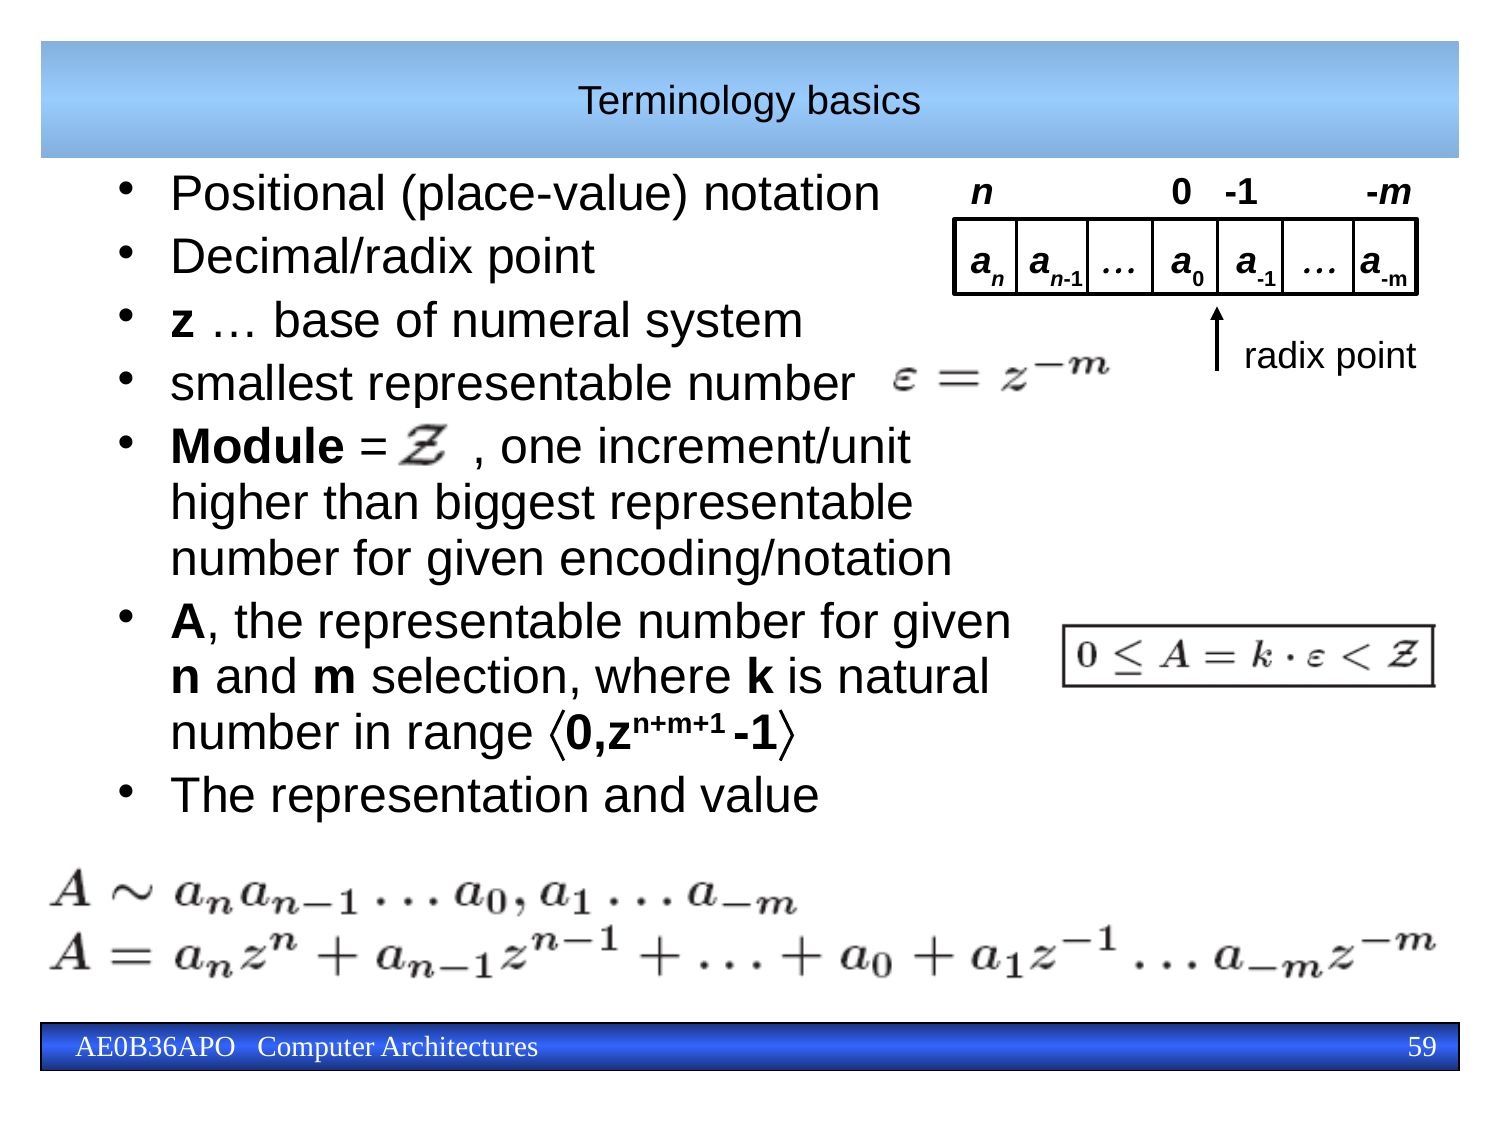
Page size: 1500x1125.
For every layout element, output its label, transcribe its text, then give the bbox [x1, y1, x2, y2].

text_box an [955, 226, 1014, 293]
list Positional (place-value) notation Decimal/radix point z … base of numeral system smallest representable number Module = , one increment/unit higher than biggest representable number for given encoding/notation A, the representable number for given n and m selection, where k is natural number in range 0,zn+m+1 -1 The representation and value [99, 162, 1050, 875]
text_box a0 [1156, 226, 1219, 293]
picture [31, 851, 1459, 991]
picture [387, 408, 455, 478]
text_box <number> [1149, 1023, 1438, 1071]
picture [1053, 607, 1447, 699]
text_box … [1085, 226, 1155, 288]
text_box -1 [1209, 161, 1273, 220]
text_box AE0B36APO Computer Architectures [74, 1023, 638, 1071]
text_box a-m [1345, 226, 1423, 293]
text_box radix point [1229, 324, 1455, 382]
text_box -m [1351, 161, 1427, 220]
text_box a-1 [1221, 226, 1291, 293]
text_box n [955, 161, 1009, 220]
text_box an-1 [1014, 226, 1098, 293]
picture [873, 345, 1122, 421]
text_box 0 [1156, 161, 1207, 220]
title Terminology basics [41, 41, 1459, 158]
text_box … [1286, 226, 1356, 288]
